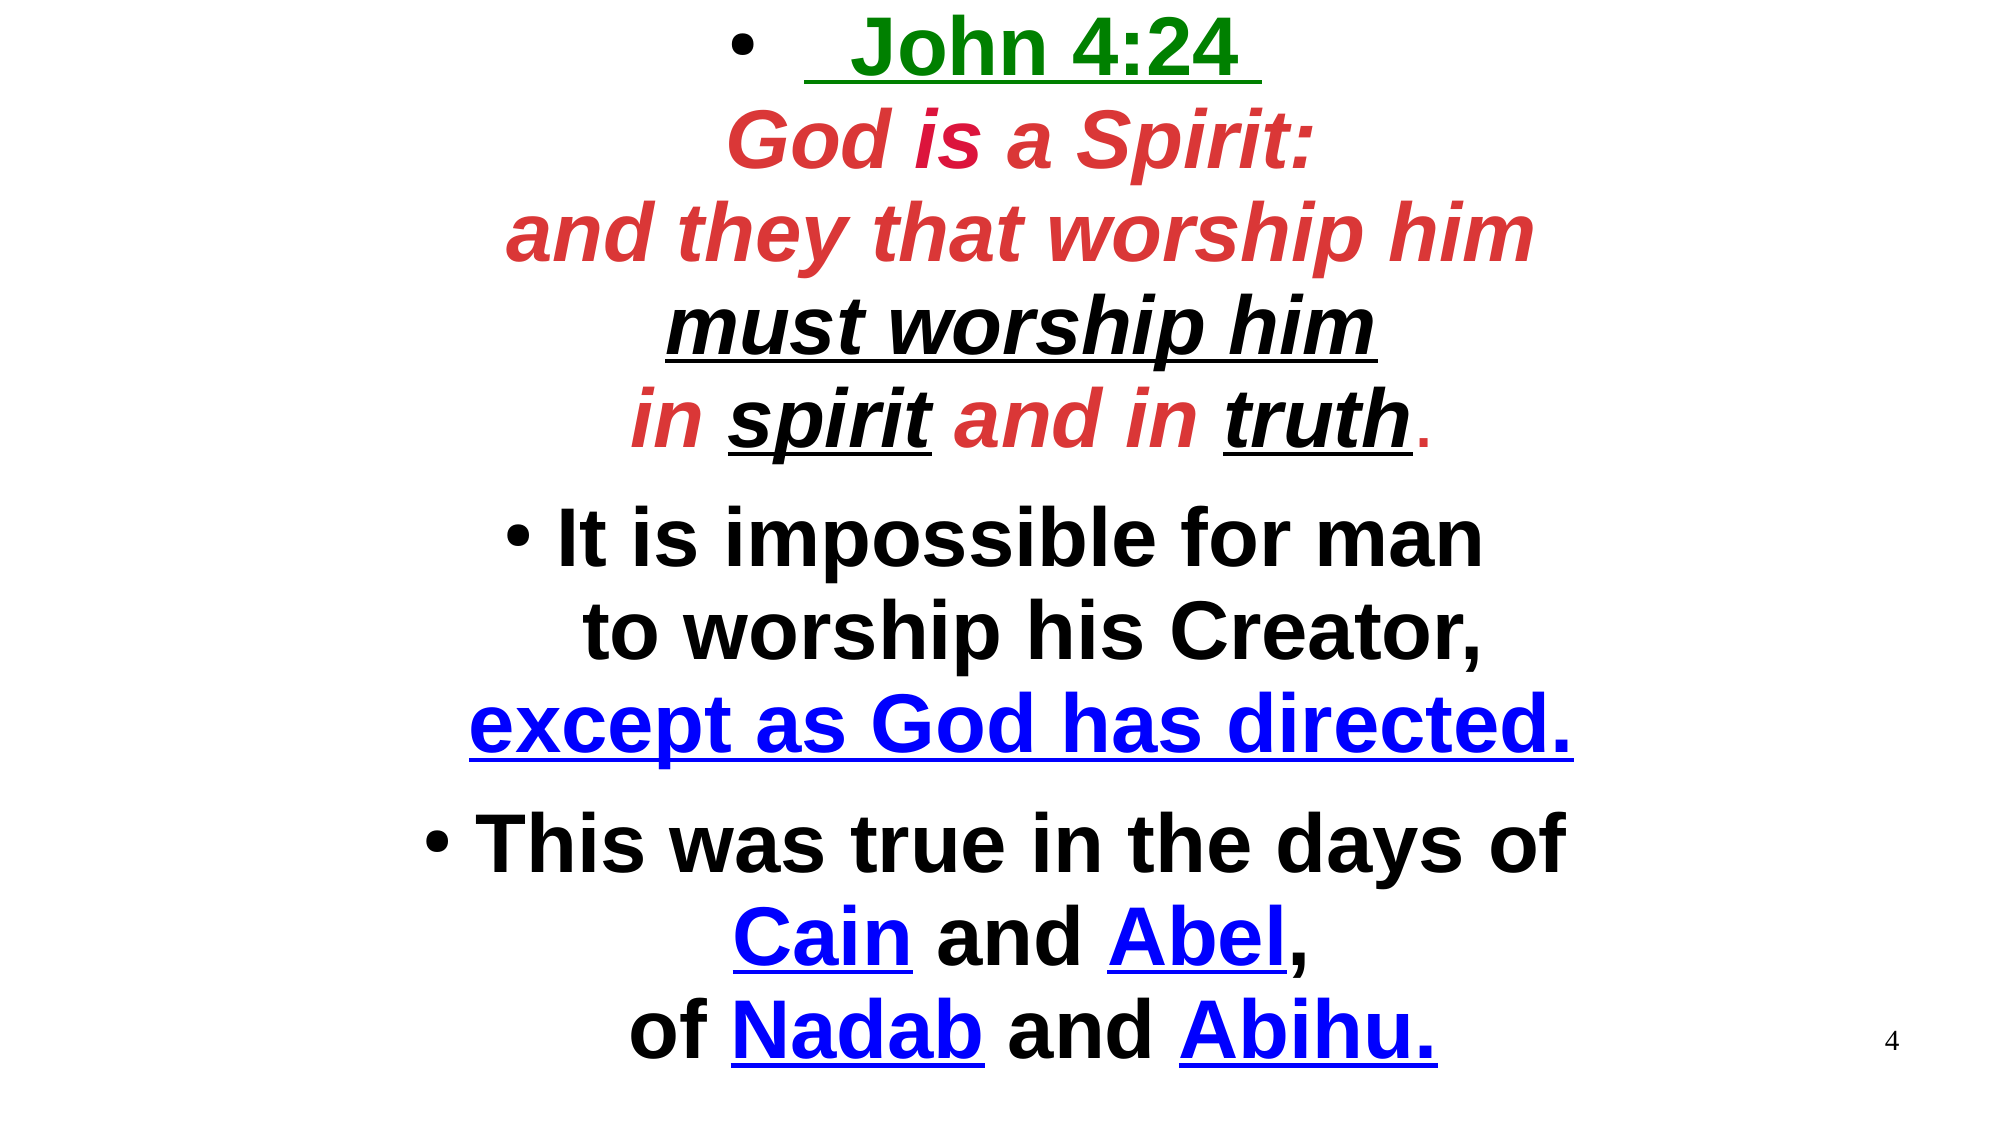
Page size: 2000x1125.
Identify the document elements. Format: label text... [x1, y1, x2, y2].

list John 4:24 God is a Spirit: and they that worship him must worship him in spirit and in truth. It is impossible for man to worship his Creator, except as God has directed. This was true in the days of Cain and Abel, of Nadab and Abihu. [0, 0, 1996, 1123]
